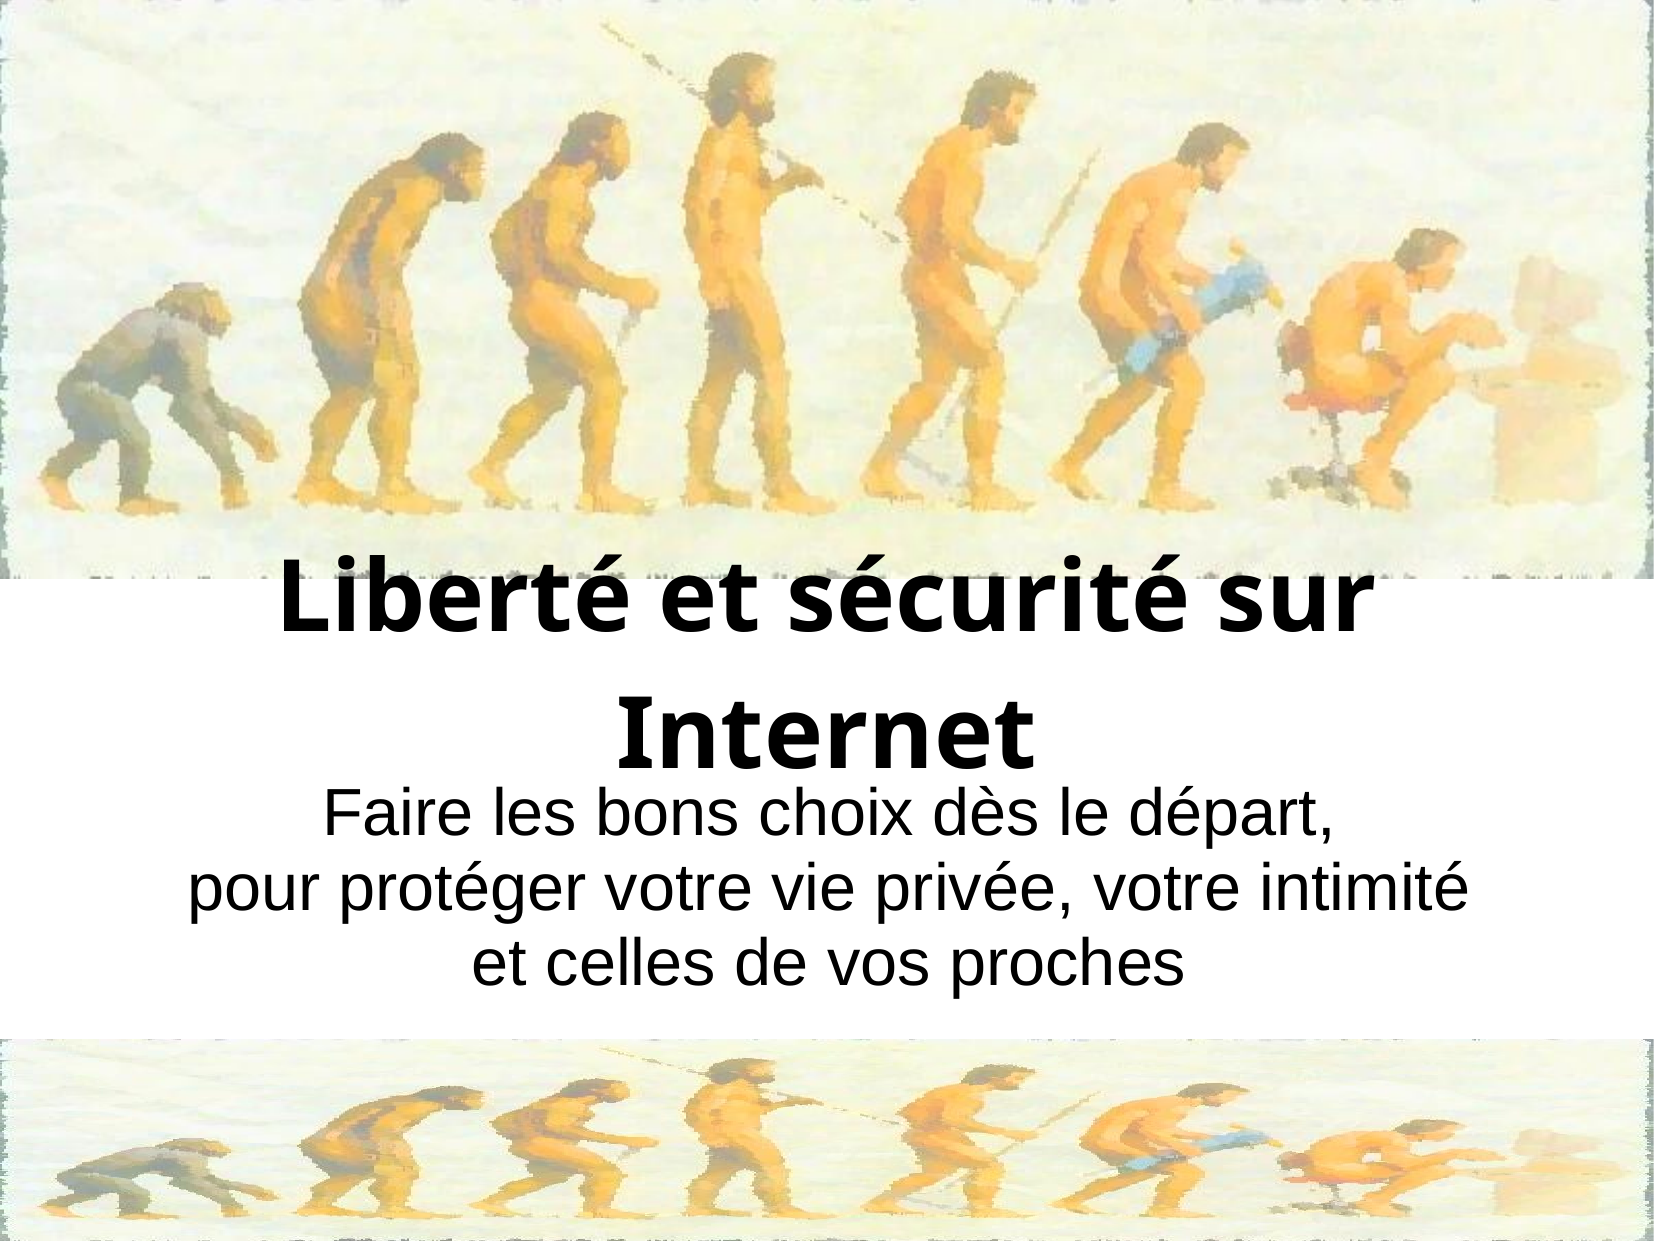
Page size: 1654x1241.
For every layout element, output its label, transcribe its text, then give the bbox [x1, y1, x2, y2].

picture [0, 0, 1654, 579]
subtitle Faire les bons choix dès le départ, pour protéger votre vie privée, votre intimité et celles de vos proches [85, 775, 1574, 1000]
picture [0, 1039, 1654, 1241]
title Liberté et sécurité sur Internet [82, 528, 1571, 795]
